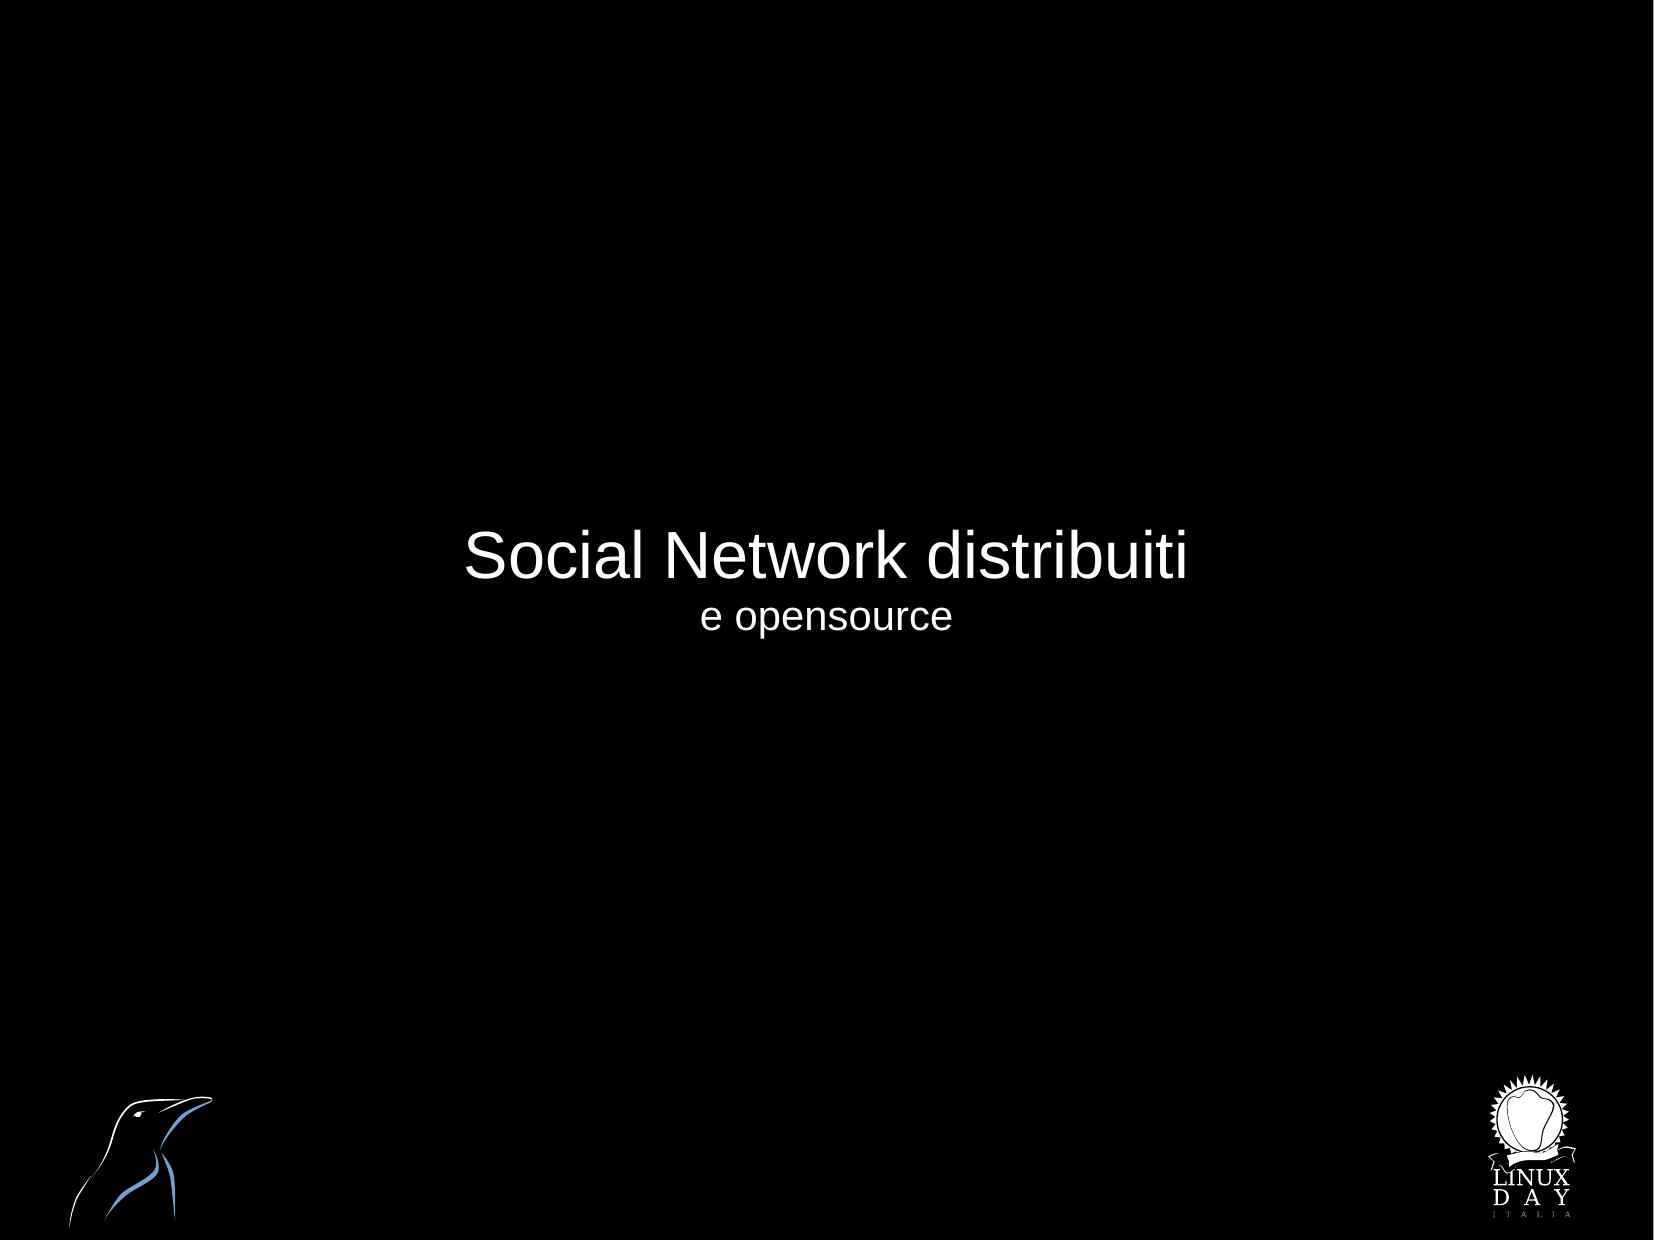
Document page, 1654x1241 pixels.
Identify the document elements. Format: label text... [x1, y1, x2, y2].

subtitle Social Network distribuiti e opensource [82, 49, 1571, 1109]
